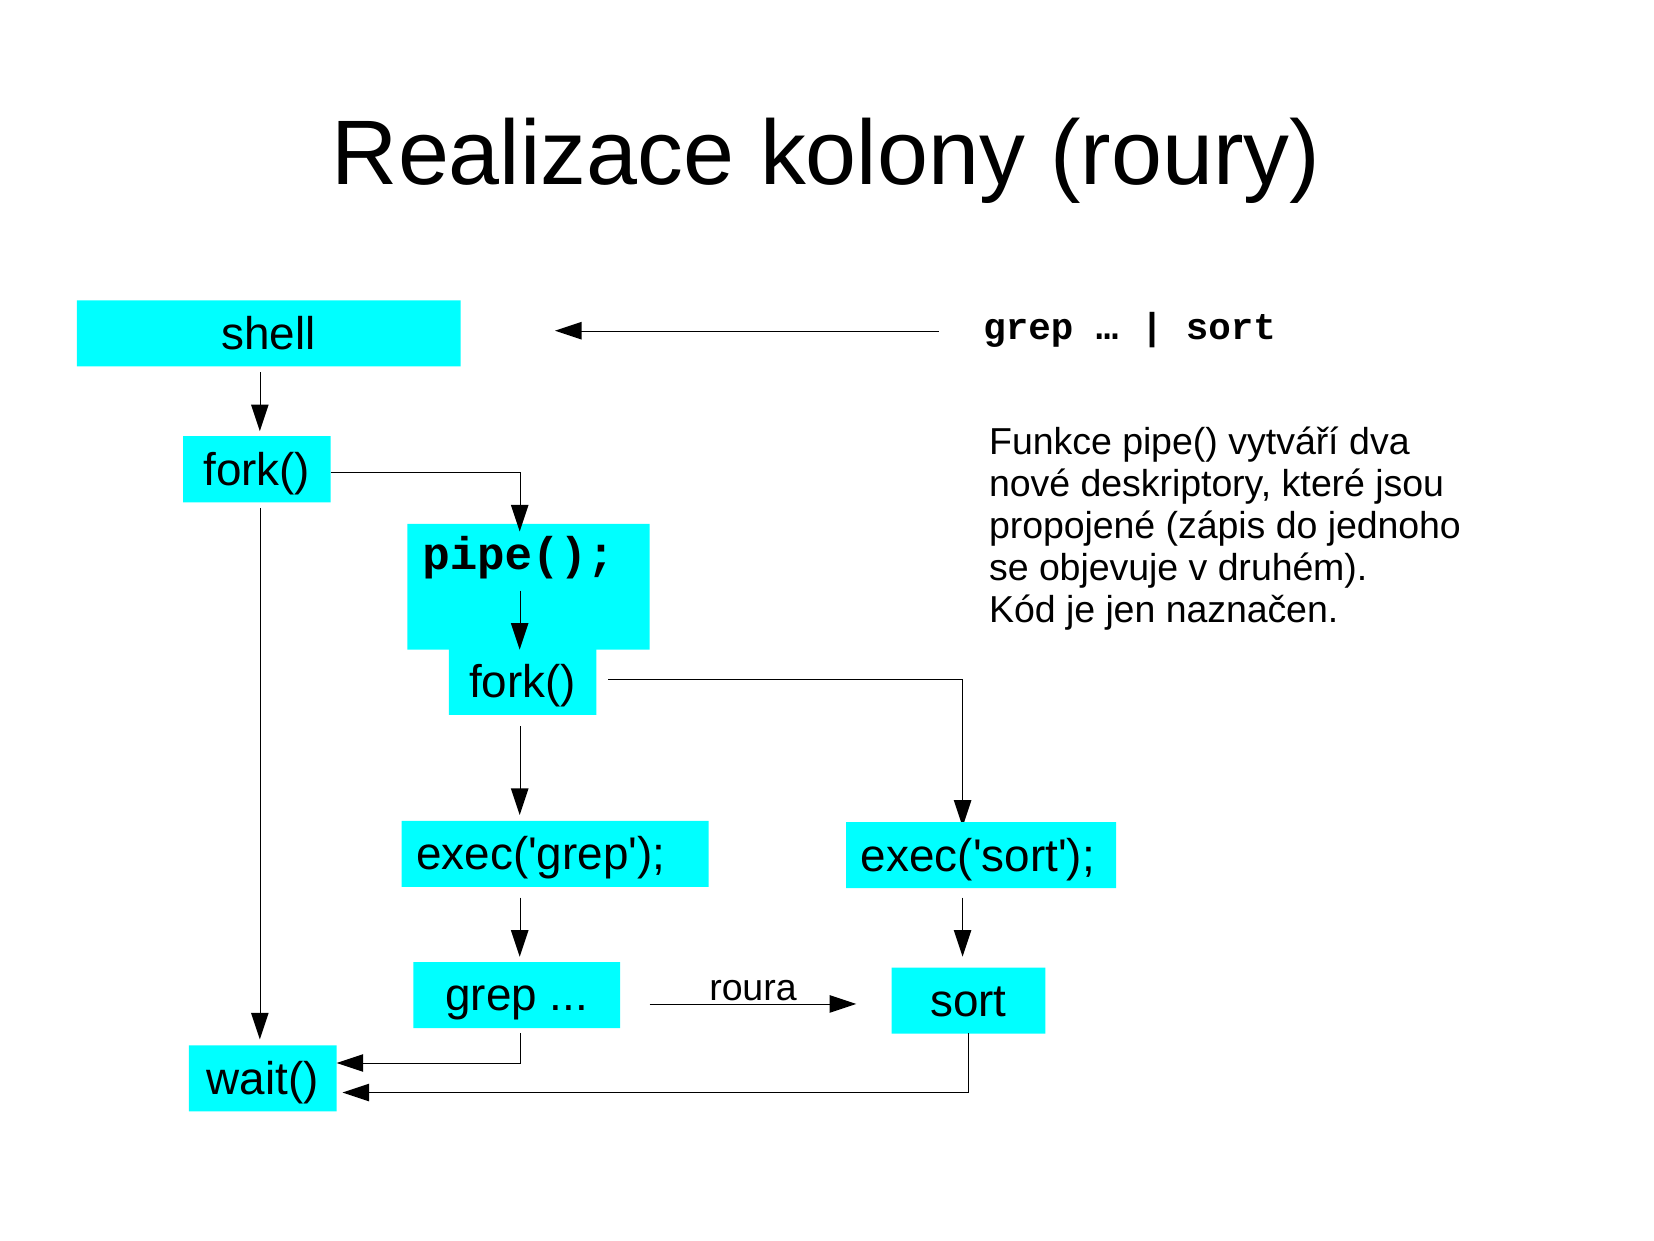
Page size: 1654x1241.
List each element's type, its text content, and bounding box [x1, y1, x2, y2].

text_box Funkce pipe() vytváří dva nové deskriptory, které jsou propojené (zápis do jednoho se objevuje v druhém). Kód je jen naznačen. [974, 413, 1477, 681]
text_box fork() [183, 436, 331, 503]
text_box wait() [188, 1045, 337, 1112]
text_box exec('sort'); [846, 822, 1117, 889]
text_box fork() [448, 648, 597, 715]
text_box grep ... [413, 962, 621, 1029]
text_box shell [76, 300, 461, 367]
text_box pipe(); [407, 523, 650, 650]
text_box exec('grep'); [401, 820, 709, 887]
text_box sort [891, 967, 1046, 1034]
text_box grep … | sort [968, 301, 1323, 359]
text_box roura [649, 958, 857, 1016]
title Realizace kolony (roury) [82, 4, 1571, 302]
